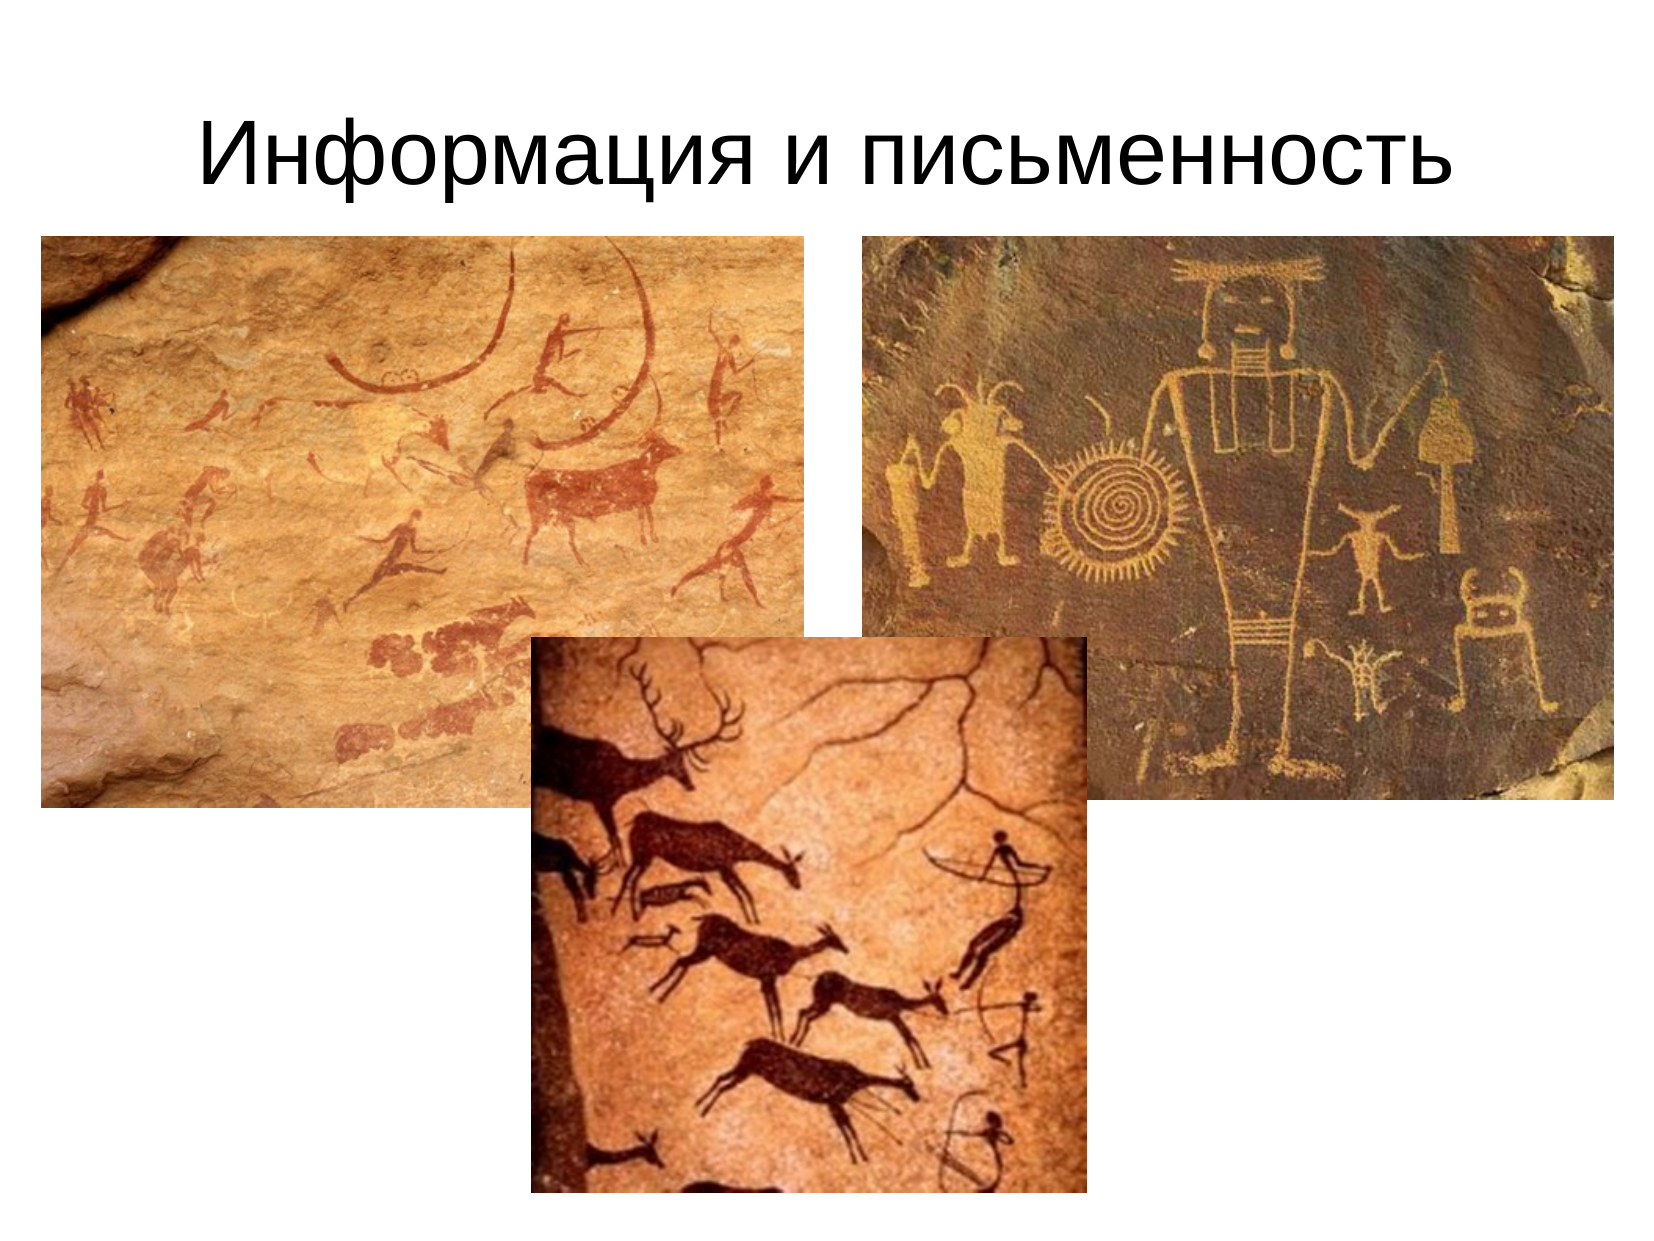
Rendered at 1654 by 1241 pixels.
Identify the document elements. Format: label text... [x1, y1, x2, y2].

title Информация и письменность [82, 49, 1571, 257]
picture [41, 236, 1614, 1193]
